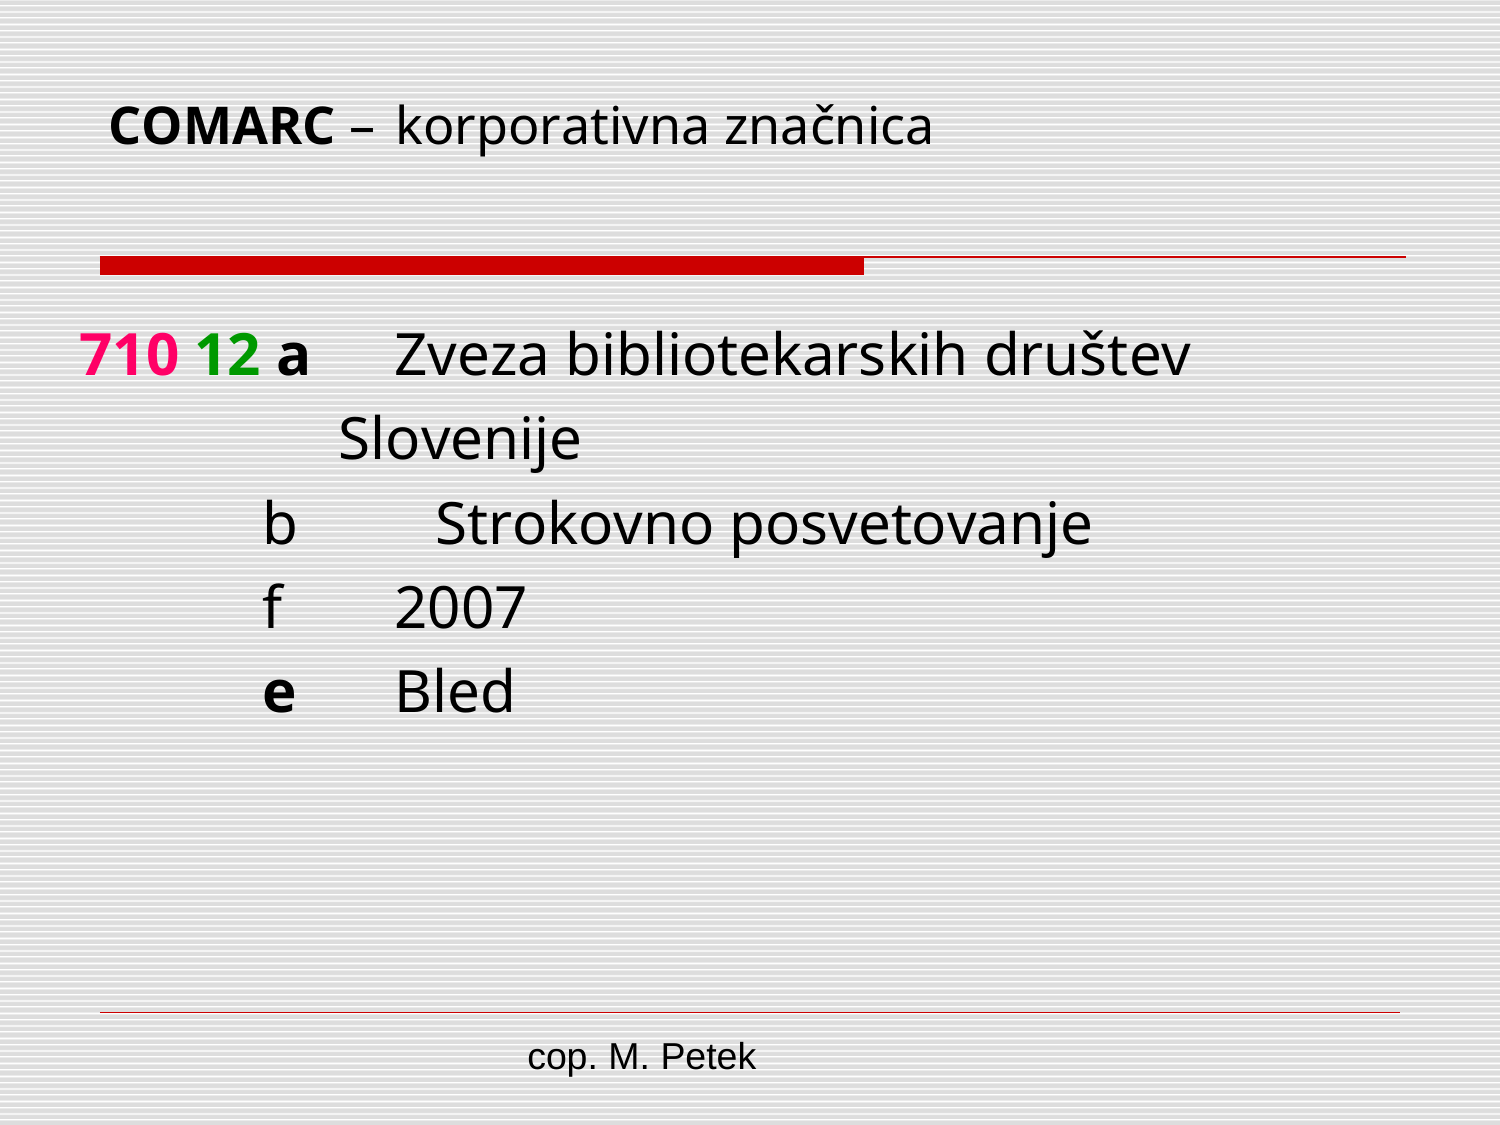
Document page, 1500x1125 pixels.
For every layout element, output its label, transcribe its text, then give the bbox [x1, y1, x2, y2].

list 710 12 a Zveza bibliotekarskih društev Slovenije b Strokovno posvetovanje f 2007 e Bled [64, 220, 1426, 1125]
picture [0, 0, 1500, 1125]
title COMARC – korporativna značnica [94, 49, 1407, 168]
